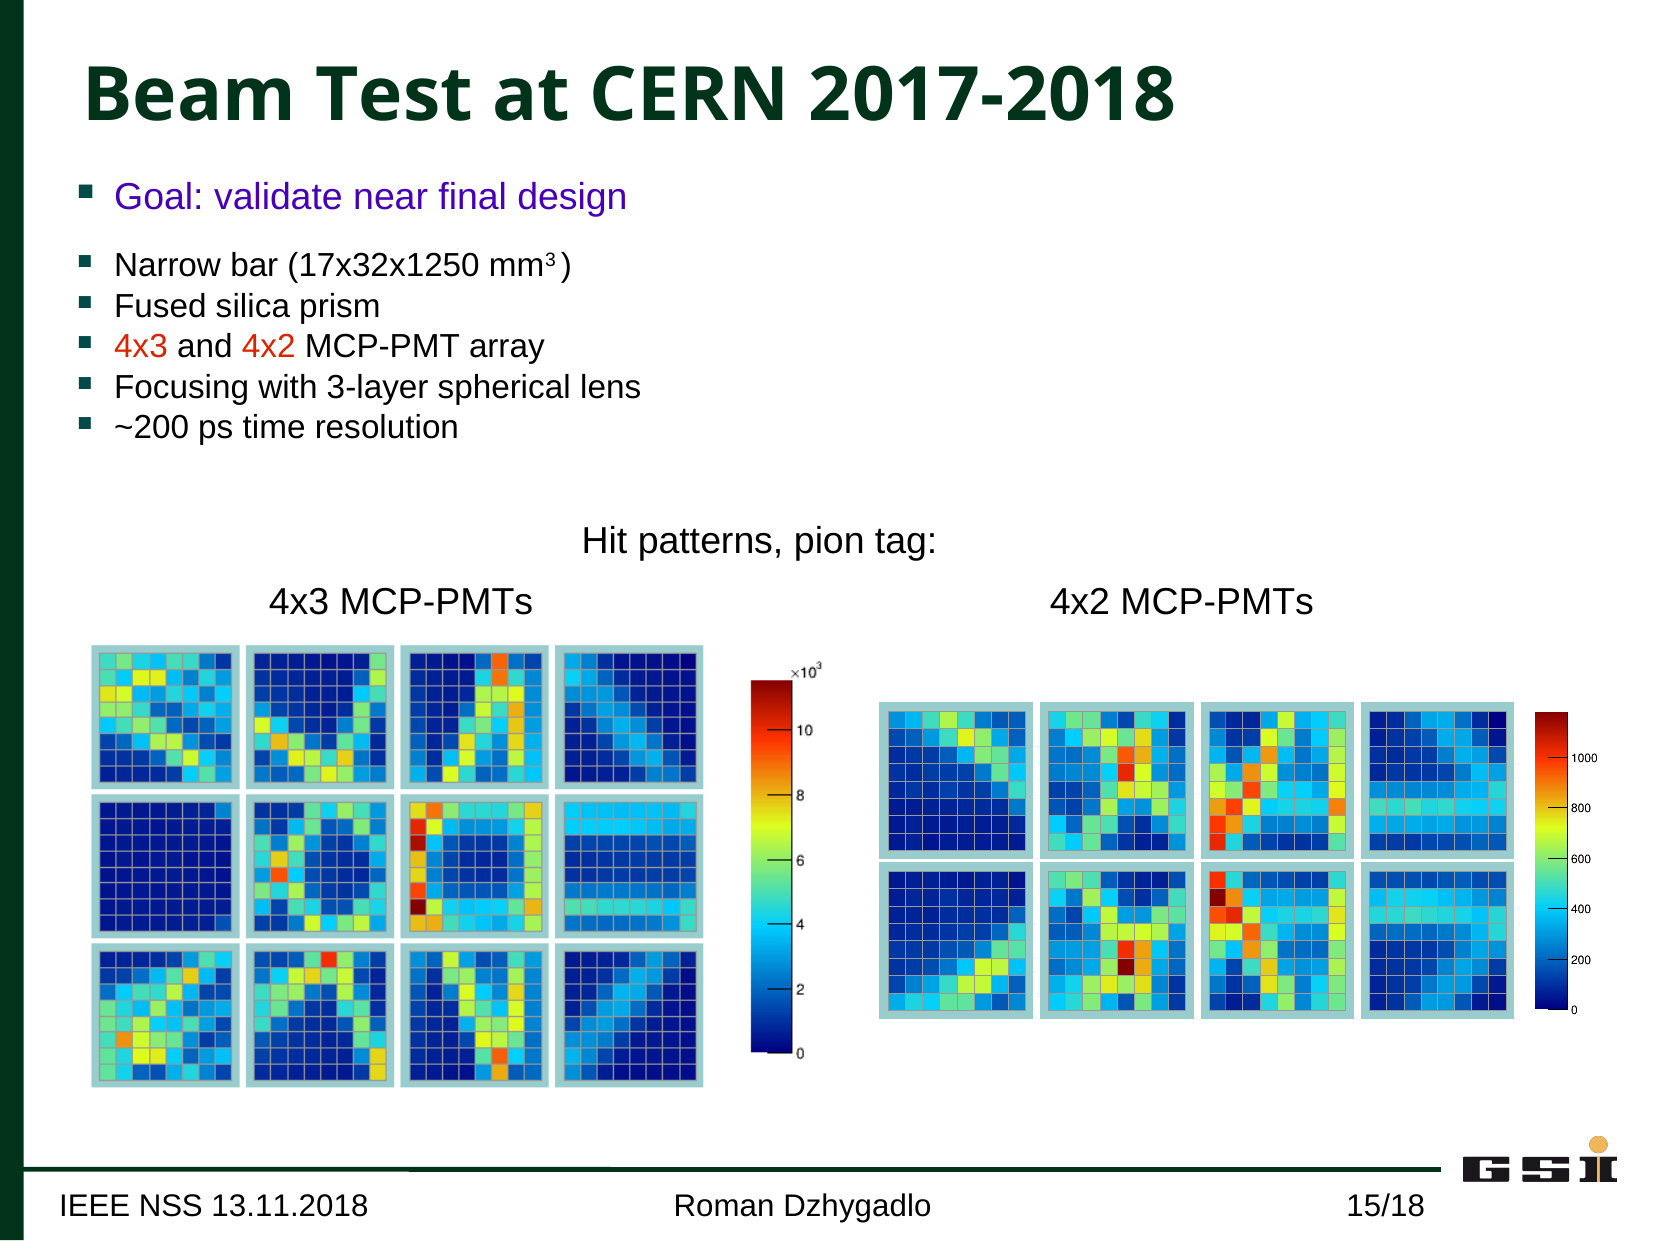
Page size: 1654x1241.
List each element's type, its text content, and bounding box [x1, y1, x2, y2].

picture [34, 634, 1622, 1100]
text_box Hit patterns, pion tag: [566, 495, 989, 556]
picture [1463, 1136, 1617, 1182]
text_box 4x2 MCP-PMTs [1035, 556, 1381, 623]
text_box Goal: validate near final design Narrow bar (17x32x1250 mm3 ) Fused silica prism 4x3 and 4x2 MCP-PMT array Focusing with 3-layer spherical lens ~200 ps time resolution [63, 176, 875, 466]
text_box 4x3 MCP-PMTs [254, 556, 600, 623]
title Beam Test at CERN 2017-2018 [82, 11, 1571, 174]
